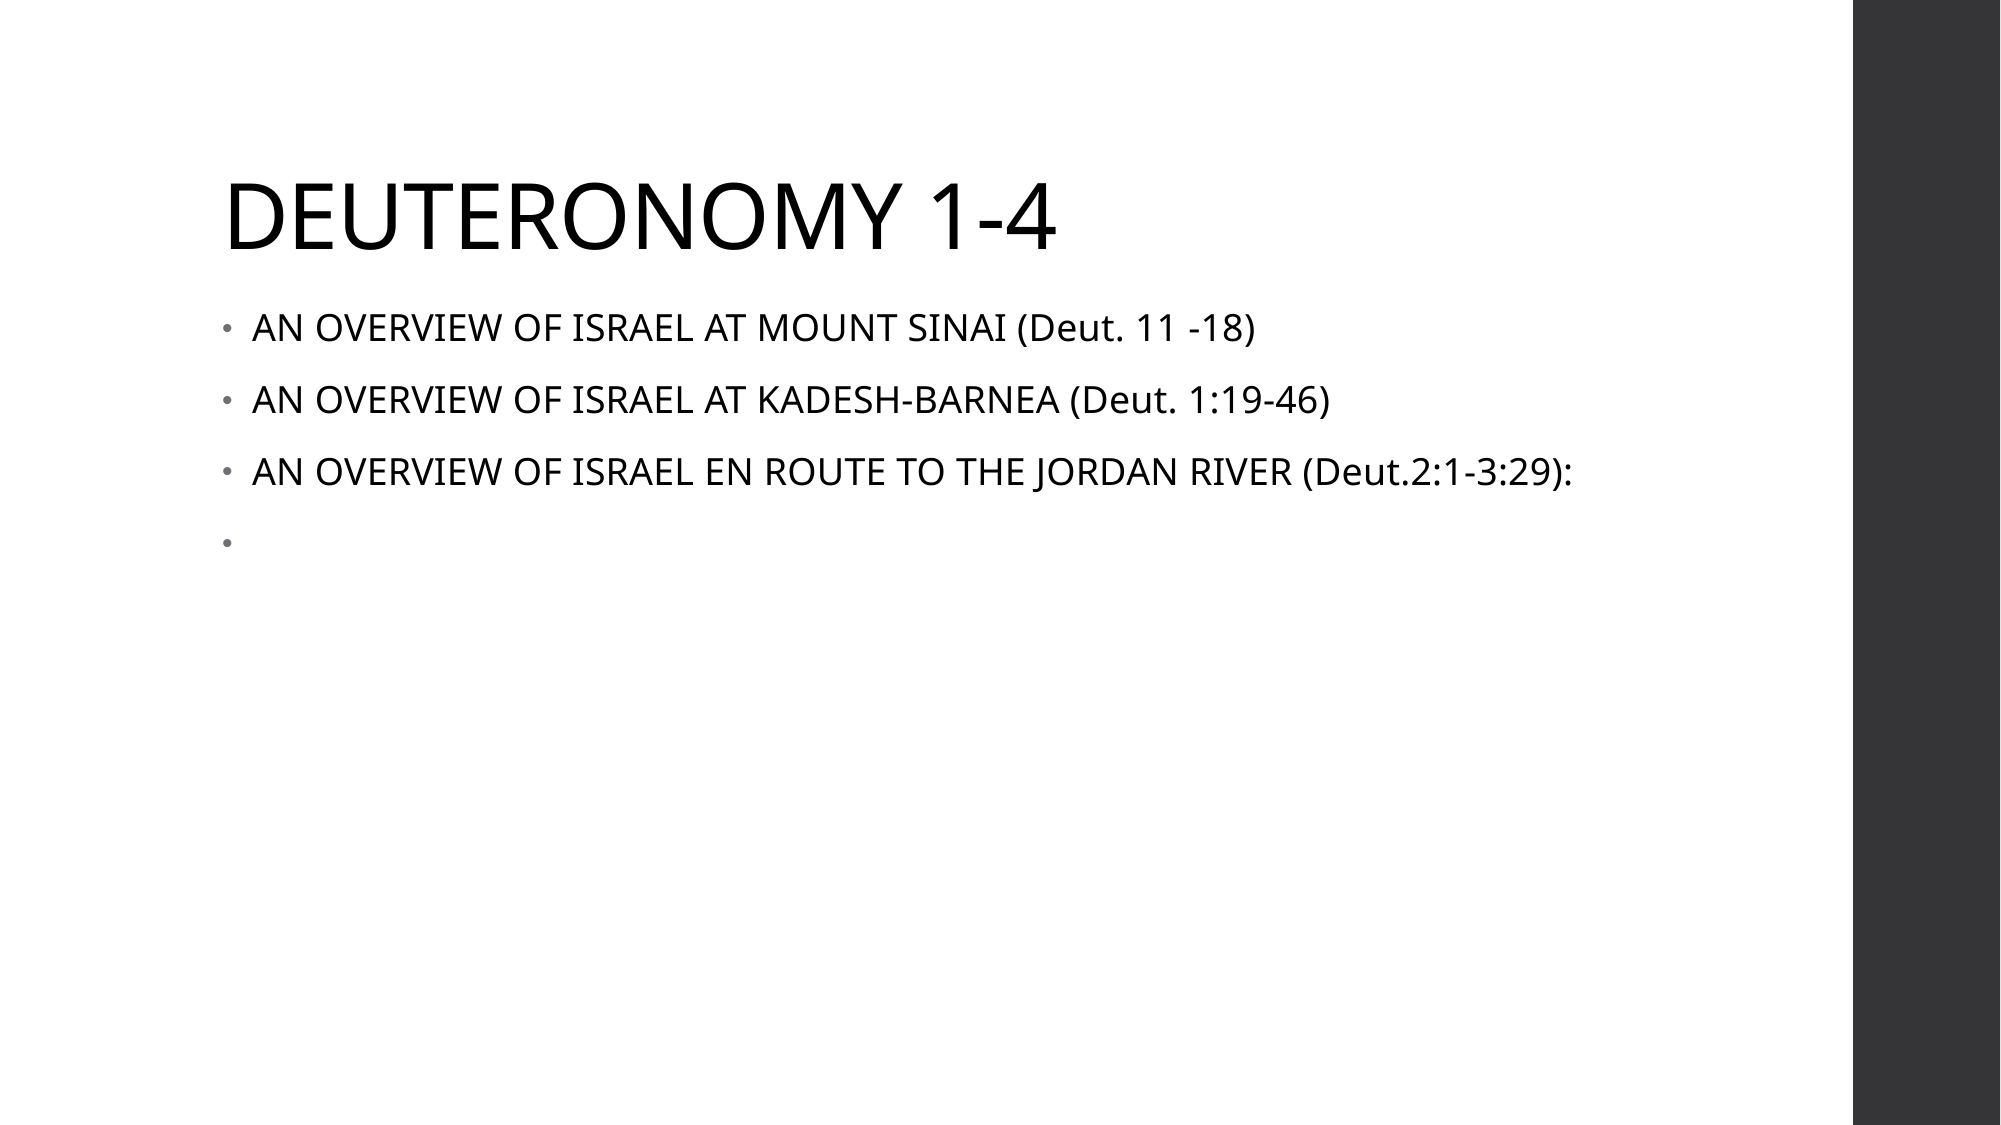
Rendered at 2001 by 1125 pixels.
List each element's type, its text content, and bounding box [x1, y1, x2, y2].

list AN OVERVIEW OF ISRAEL AT MOUNT SINAI (Deut. 11 -18) AN OVERVIEW OF ISRAEL AT KADESH-BARNEA (Deut. 1:19-46) AN OVERVIEW OF ISRAEL EN ROUTE TO THE JORDAN RIVER (Deut.2:1-3:29): [206, 299, 1617, 1014]
title DEUTERONOMY 1-4 [206, 60, 1797, 278]
